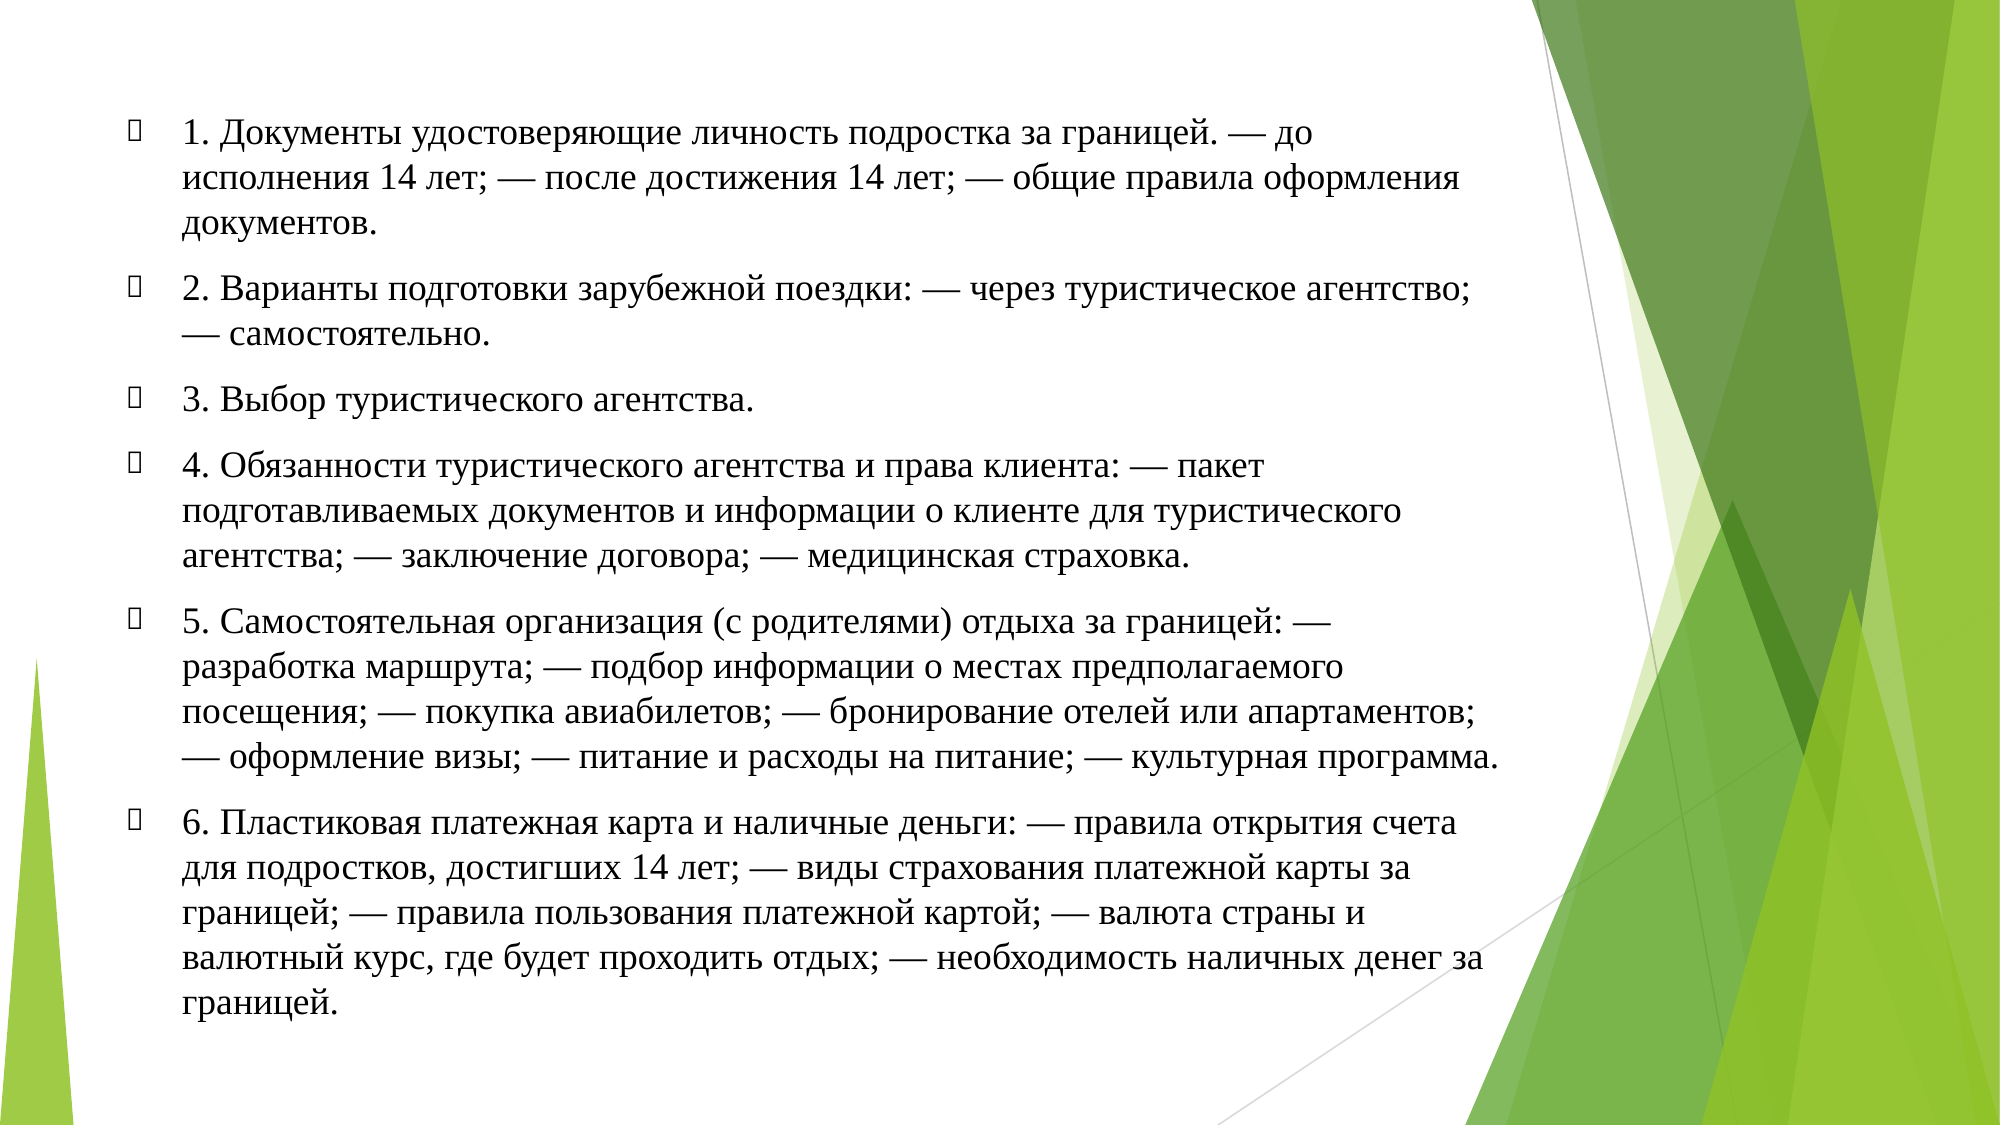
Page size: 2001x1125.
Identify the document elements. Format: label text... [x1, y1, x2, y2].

list 1. Документы удостоверяющие личность подростка за границей. — до исполнения 14 лет; — после достижения 14 лет; — общие правила оформления документов. 2. Варианты подготовки зарубежной поездки: — через туристическое агентство; — самостоятельно. 3. Выбор туристического агентства. 4. Обязанности туристического агентства и права клиента: — пакет подготавливаемых документов и информации о клиенте для туристического агентства; — заключение договора; — медицинская страховка. 5. Самостоятельная организация (с родителями) отдыха за границей: — разработка маршрута; — подбор информации о местах предполагаемого посещения; — покупка авиабилетов; — бронирование отелей или апартаментов; — оформление визы; — питание и расходы на питание; — культурная программа. 6. Пластиковая платежная карта и наличные деньги: — правила открытия счета для подростков, достигших 14 лет; — виды страхования платежной карты за границей; — правила пользования платежной картой; — валюта страны и валютный курс, где будет проходить отдых; — необходимость наличных денег за границей. [111, 99, 1522, 991]
